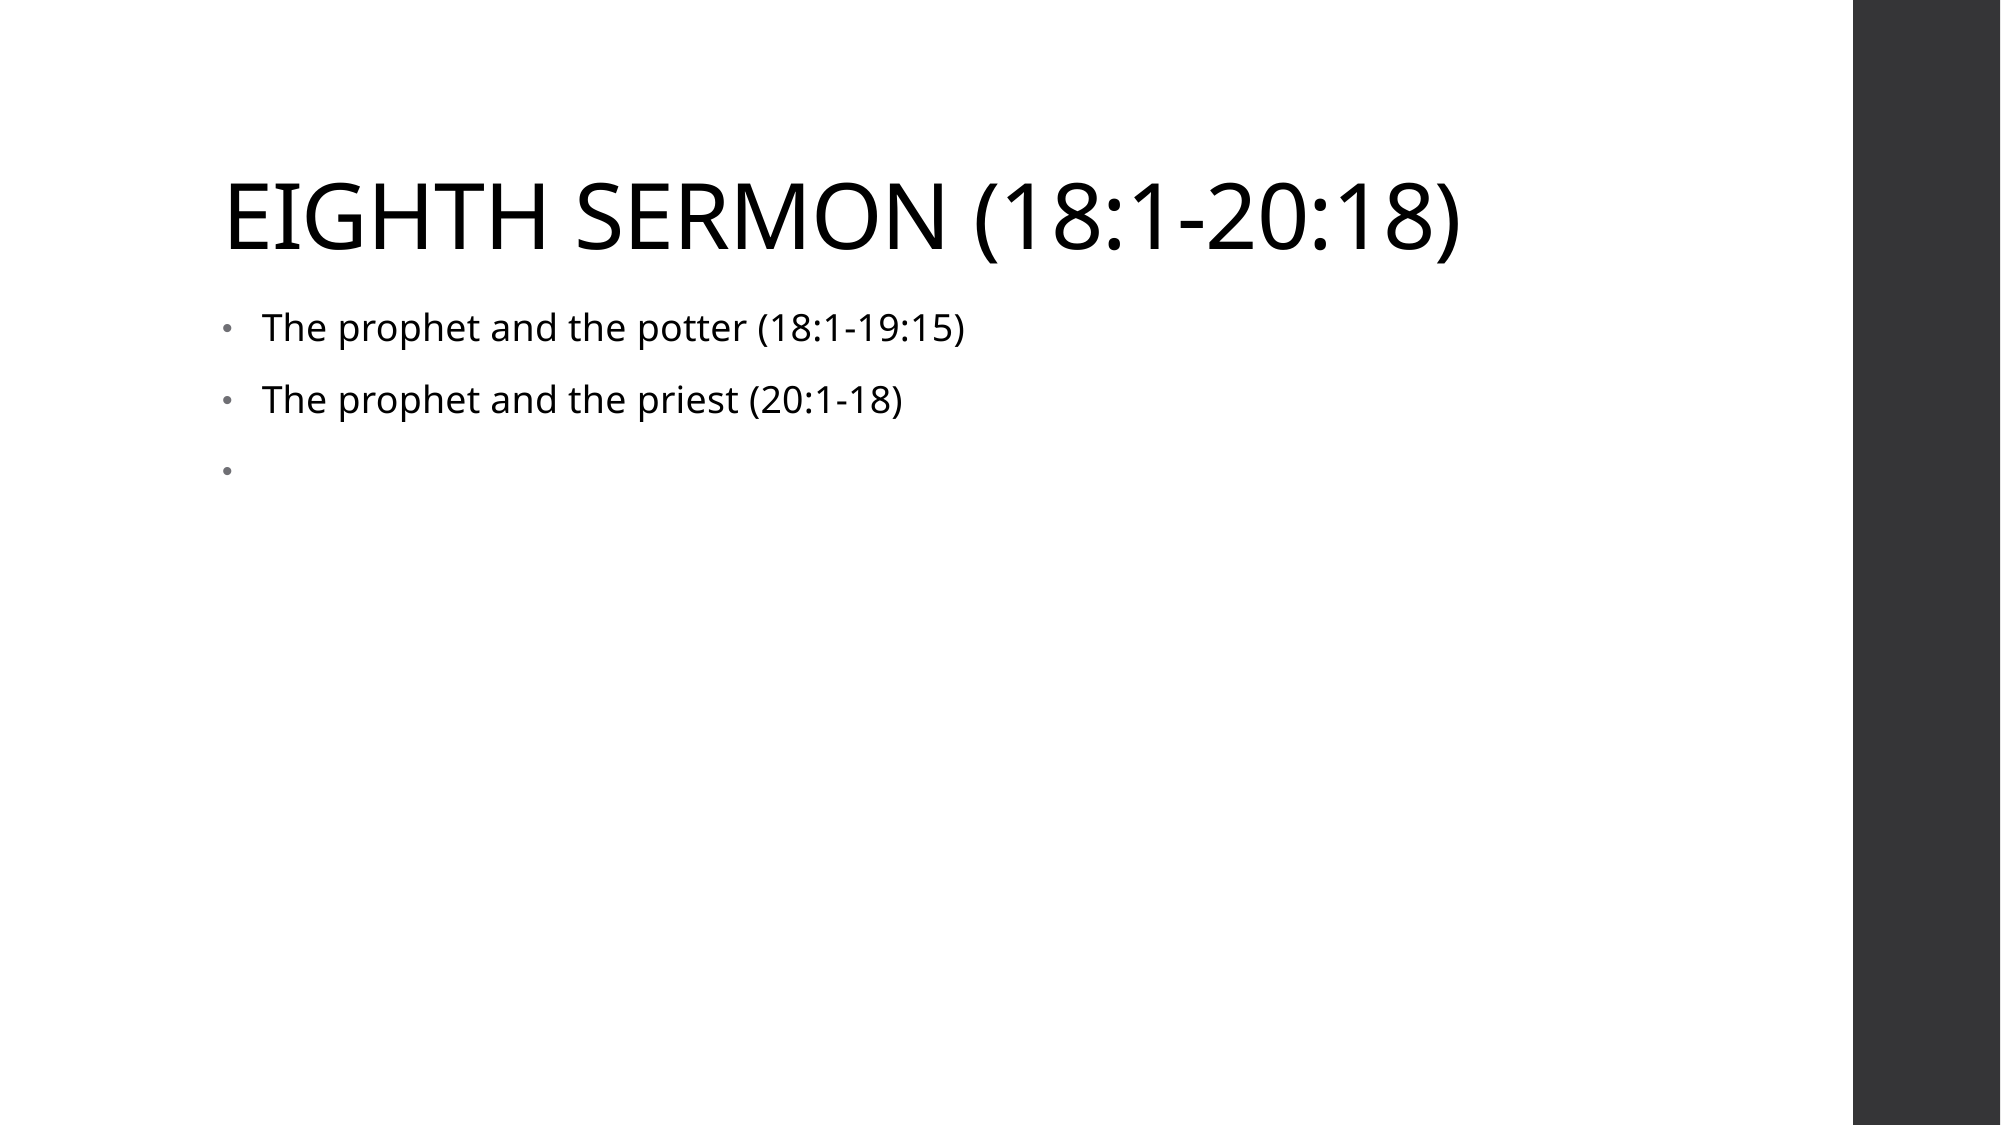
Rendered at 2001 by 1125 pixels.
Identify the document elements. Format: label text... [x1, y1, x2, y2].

title EIGHTH SERMON (18:1-20:18) [206, 60, 1797, 278]
list The prophet and the potter (18:1-19:15) The prophet and the priest (20:1-18) [206, 299, 1617, 1014]
